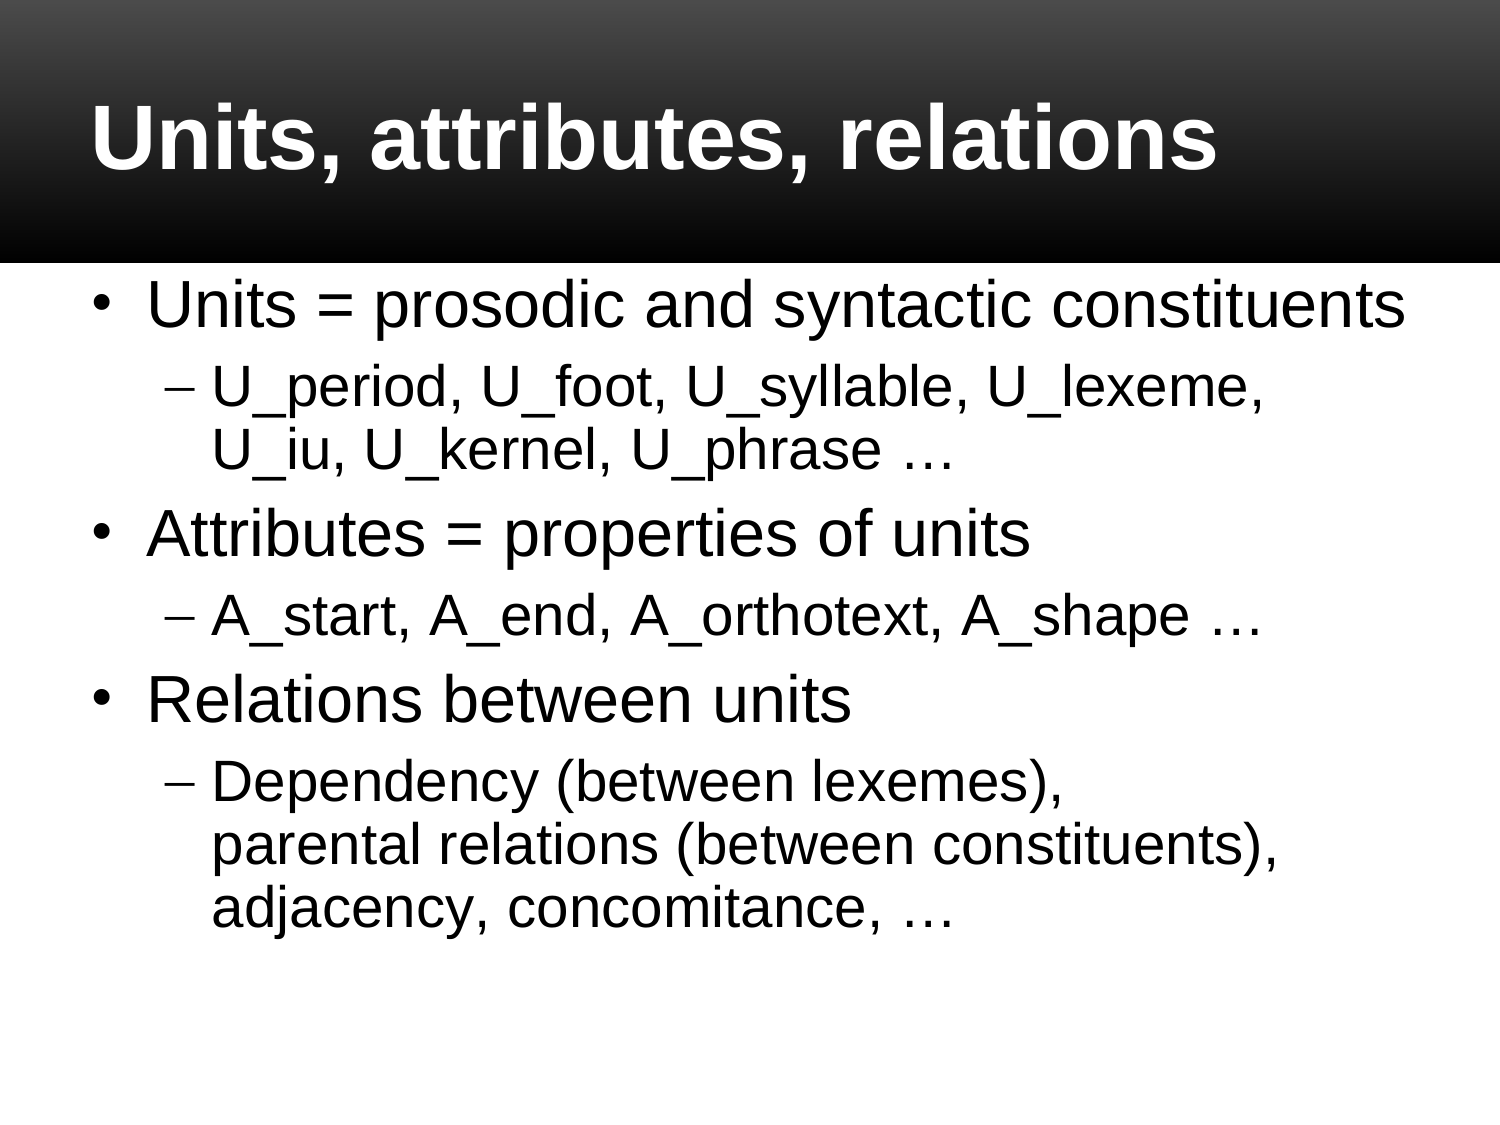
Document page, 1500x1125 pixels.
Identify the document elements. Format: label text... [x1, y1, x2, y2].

title Units, attributes, relations [75, 45, 1426, 233]
list Units = prosodic and syntactic constituents U_period, U_foot, U_syllable, U_lexeme, U_iu, U_kernel, U_phrase … Attributes = properties of units A_start, A_end, A_orthotext, A_shape … Relations between units Dependency (between lexemes), parental relations (between constituents), adjacency, concomitance, … [75, 262, 1426, 1020]
